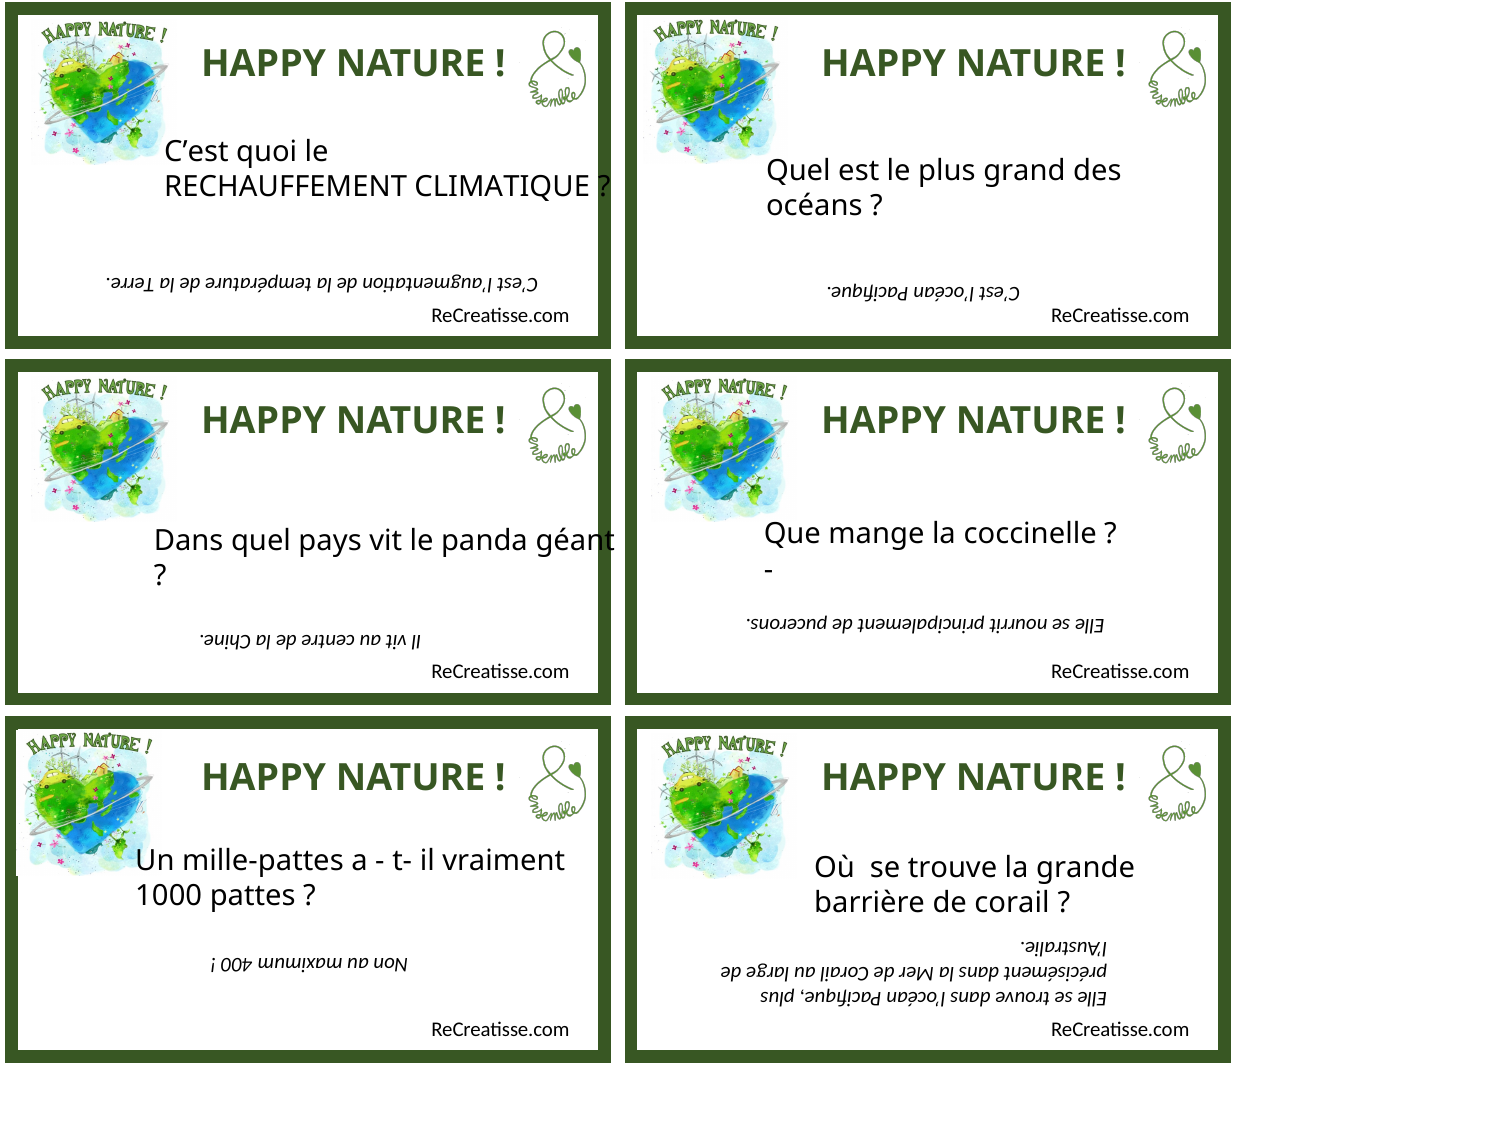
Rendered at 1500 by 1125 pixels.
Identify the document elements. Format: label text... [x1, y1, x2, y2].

picture [31, 19, 177, 165]
text_box Que mange la coccinelle ? [749, 506, 1231, 596]
text_box Un mille-pattes a - t- il vraiment 1000 pattes ? [120, 834, 603, 919]
text_box ReCreatisse.com [1036, 294, 1205, 334]
text_box HAPPY NATURE ! [186, 388, 517, 448]
text_box Dans quel pays vit le panda géant ? [139, 514, 625, 599]
picture [31, 376, 177, 522]
text_box ReCreatisse.com [416, 1008, 585, 1048]
picture [651, 376, 797, 522]
text_box C’est l’augmentation de la température de la Terre. [63, 267, 553, 307]
picture [1137, 381, 1219, 471]
text_box C’est l’océan Pacifique. [811, 276, 1035, 316]
picture [643, 18, 788, 164]
picture [651, 733, 797, 879]
picture [1137, 25, 1219, 114]
text_box Non au maximum 400 ! [0, 947, 423, 987]
text_box HAPPY NATURE ! [186, 745, 517, 806]
text_box HAPPY NATURE ! [806, 745, 1137, 806]
text_box HAPPY NATURE ! [186, 31, 517, 92]
text_box ReCreatisse.com [1036, 651, 1205, 691]
picture [517, 25, 599, 114]
text_box C’est quoi le RECHAUFFEMENT CLIMATIQUE ? [149, 125, 625, 210]
picture [16, 730, 162, 876]
text_box HAPPY NATURE ! [806, 388, 1137, 448]
text_box Elle se nourrit principalement de pucerons. [730, 608, 1120, 648]
picture [517, 739, 599, 828]
text_box Quel est le plus grand des océans ? [751, 144, 1234, 229]
picture [1137, 739, 1219, 828]
text_box ReCreatisse.com [1036, 1008, 1205, 1048]
text_box ReCreatisse.com [416, 294, 585, 334]
text_box Il vit au centre de la Chine. [183, 624, 436, 664]
text_box Où se trouve la grande barrière de corail ? [799, 841, 1249, 926]
text_box Elle se trouve dans l’océan Pacifique, plus précisément dans la Mer de Corail au large de l’Australie. [678, 931, 1122, 1021]
text_box ReCreatisse.com [416, 651, 585, 691]
picture [517, 381, 599, 471]
text_box HAPPY NATURE ! [806, 31, 1137, 92]
